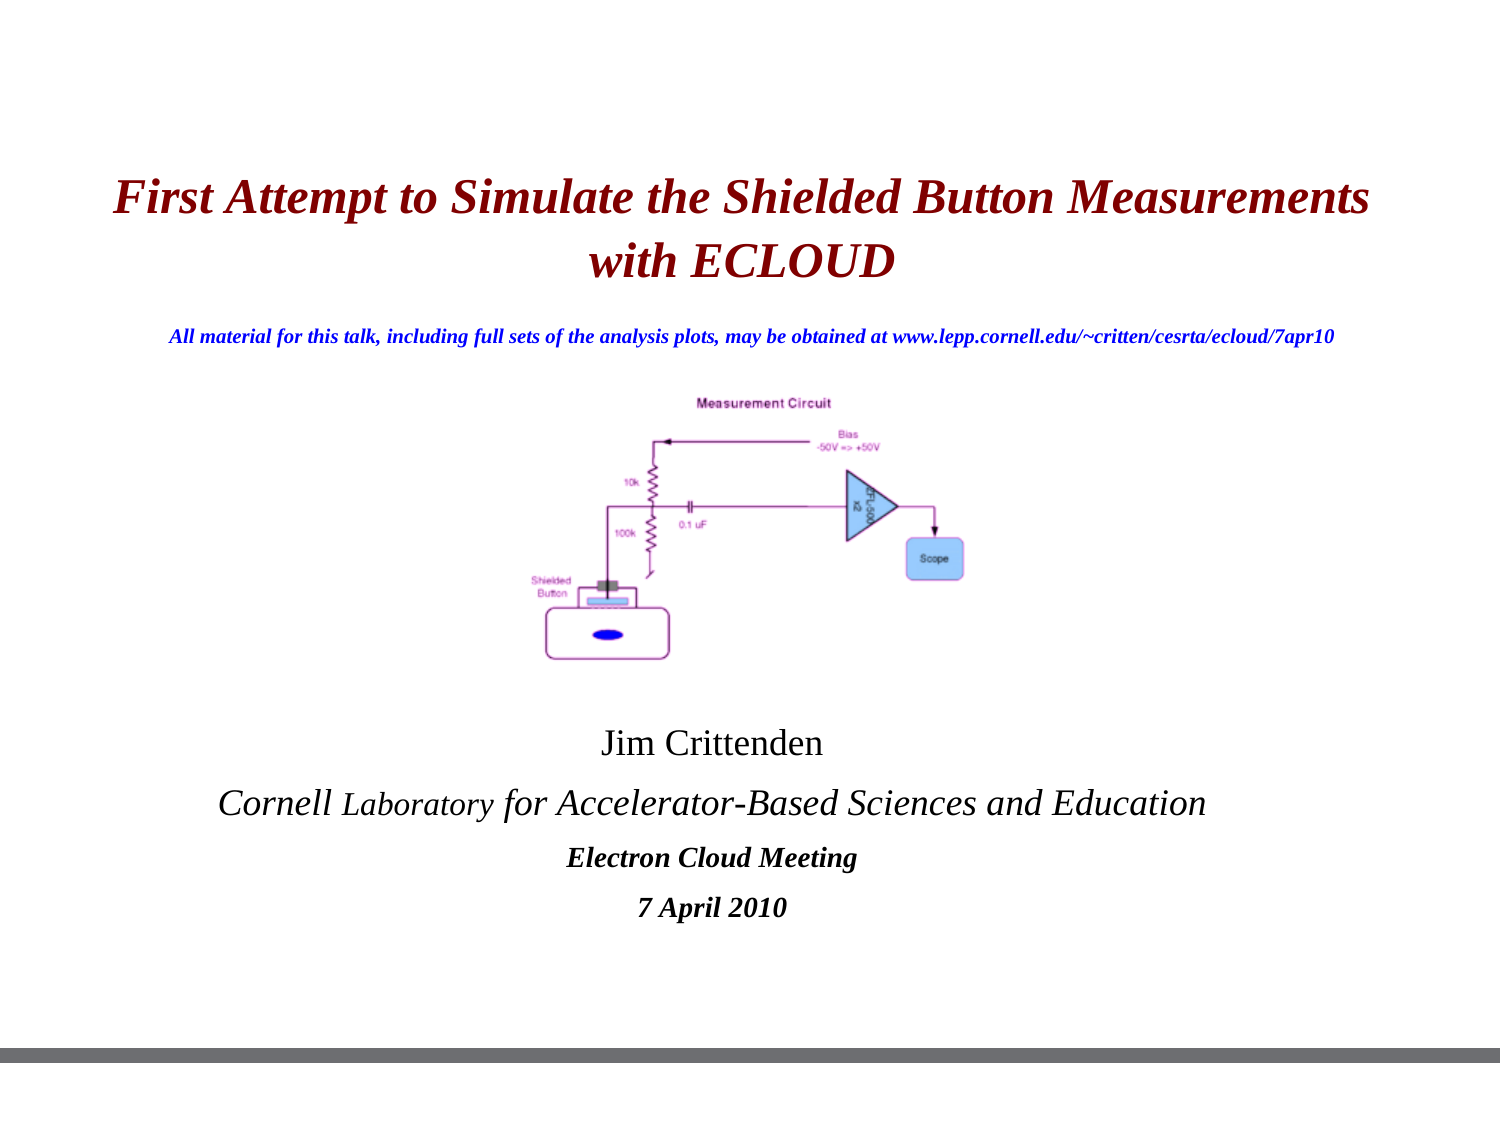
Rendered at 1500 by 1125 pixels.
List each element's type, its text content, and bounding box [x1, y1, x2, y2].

picture [520, 389, 971, 726]
text_box All material for this talk, including full sets of the analysis plots, may be obtained at www.lepp.cornell.edu/~critten/cesrta/ecloud/7apr10 [105, 299, 1396, 376]
title First Attempt to Simulate the Shielded Button Measurements with ECLOUD [22, 135, 1463, 313]
subtitle Jim Crittenden Cornell Laboratory for Accelerator-Based Sciences and Education Electron Cloud Meeting 7 April 2010 [187, 712, 1238, 976]
